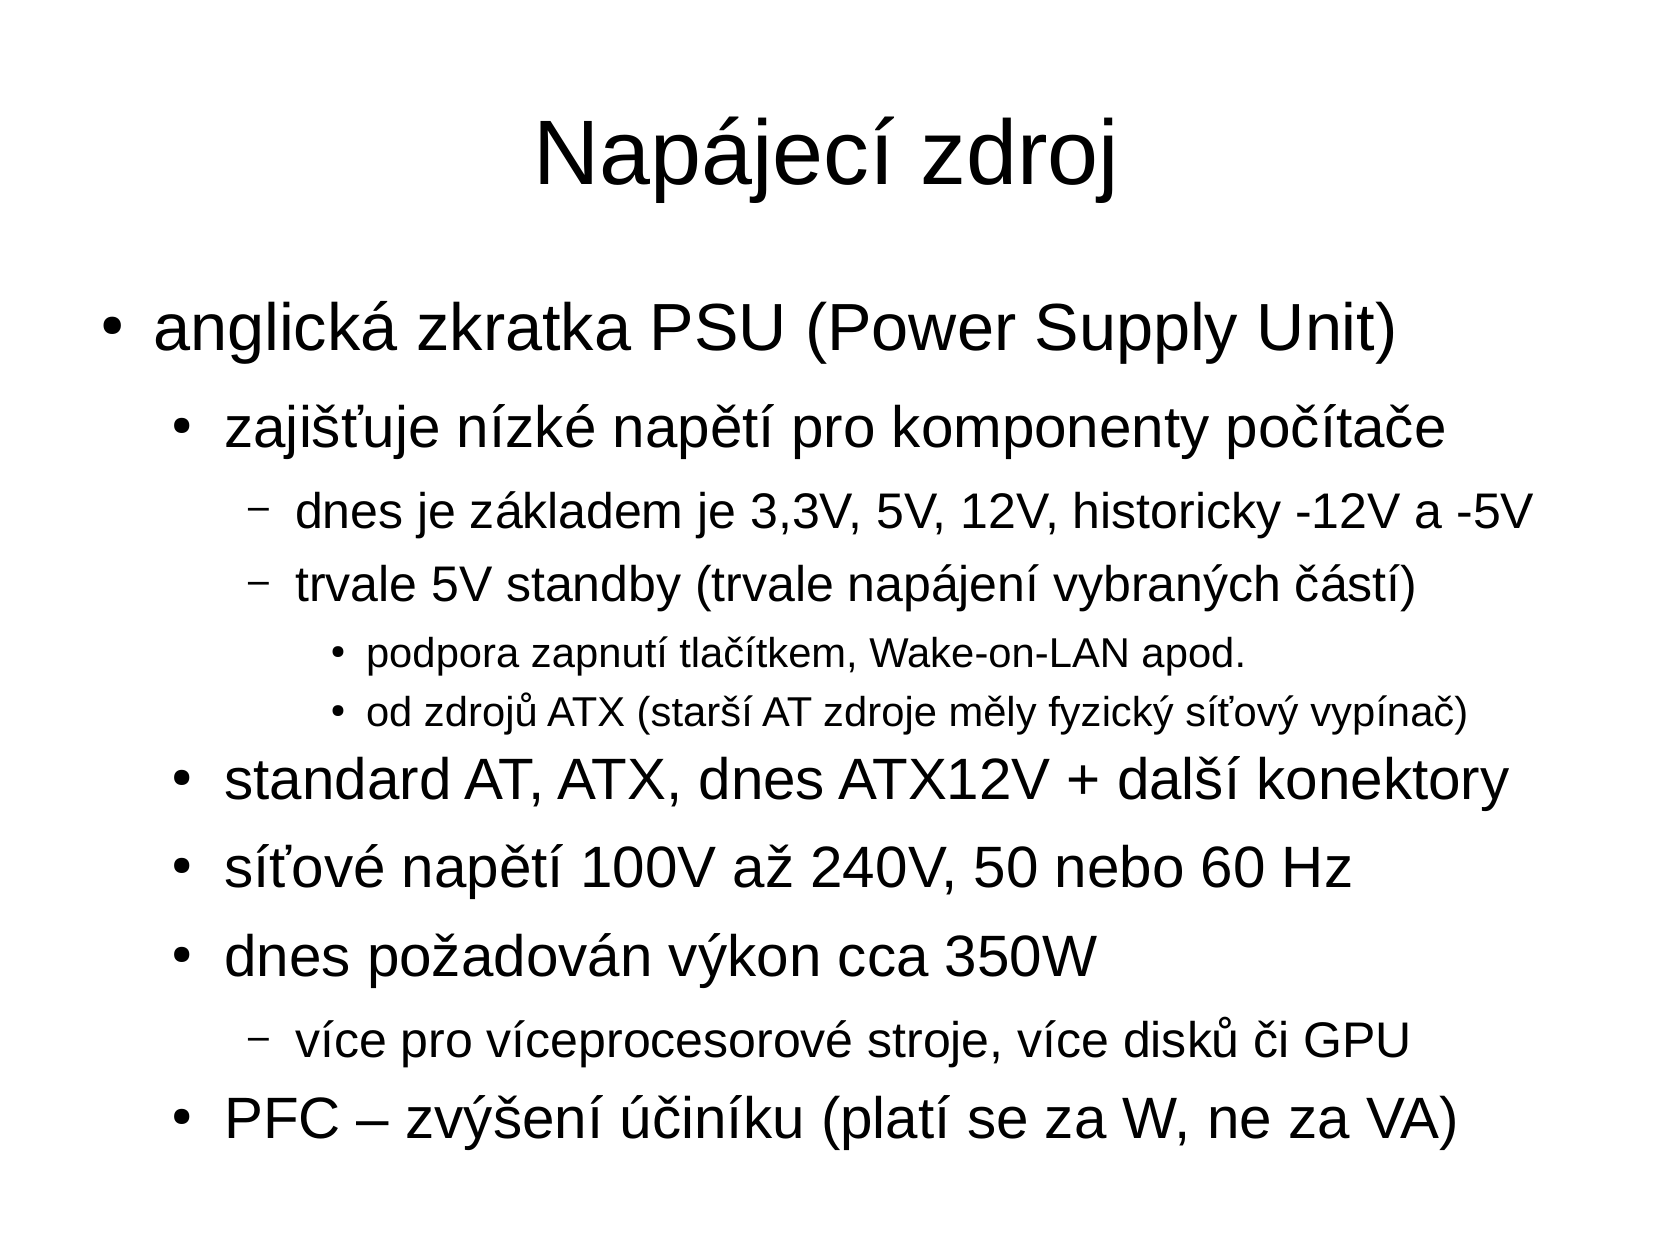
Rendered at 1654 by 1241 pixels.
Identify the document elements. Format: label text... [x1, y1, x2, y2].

title Napájecí zdroj [82, 56, 1571, 250]
list anglická zkratka PSU (Power Supply Unit) zajišťuje nízké napětí pro komponenty počítače dnes je základem je 3,3V, 5V, 12V, historicky -12V a -5V trvale 5V standby (trvale napájení vybraných částí) podpora zapnutí tlačítkem, Wake-on-LAN apod. od zdrojů ATX (starší AT zdroje měly fyzický síťový vypínač) standard AT, ATX, dnes ATX12V + další konektory síťové napětí 100V až 240V, 50 nebo 60 Hz dnes požadován výkon cca 350W více pro víceprocesorové stroje, více disků či GPU PFC – zvýšení účiníku (platí se za W, ne za VA) [82, 290, 1571, 1152]
